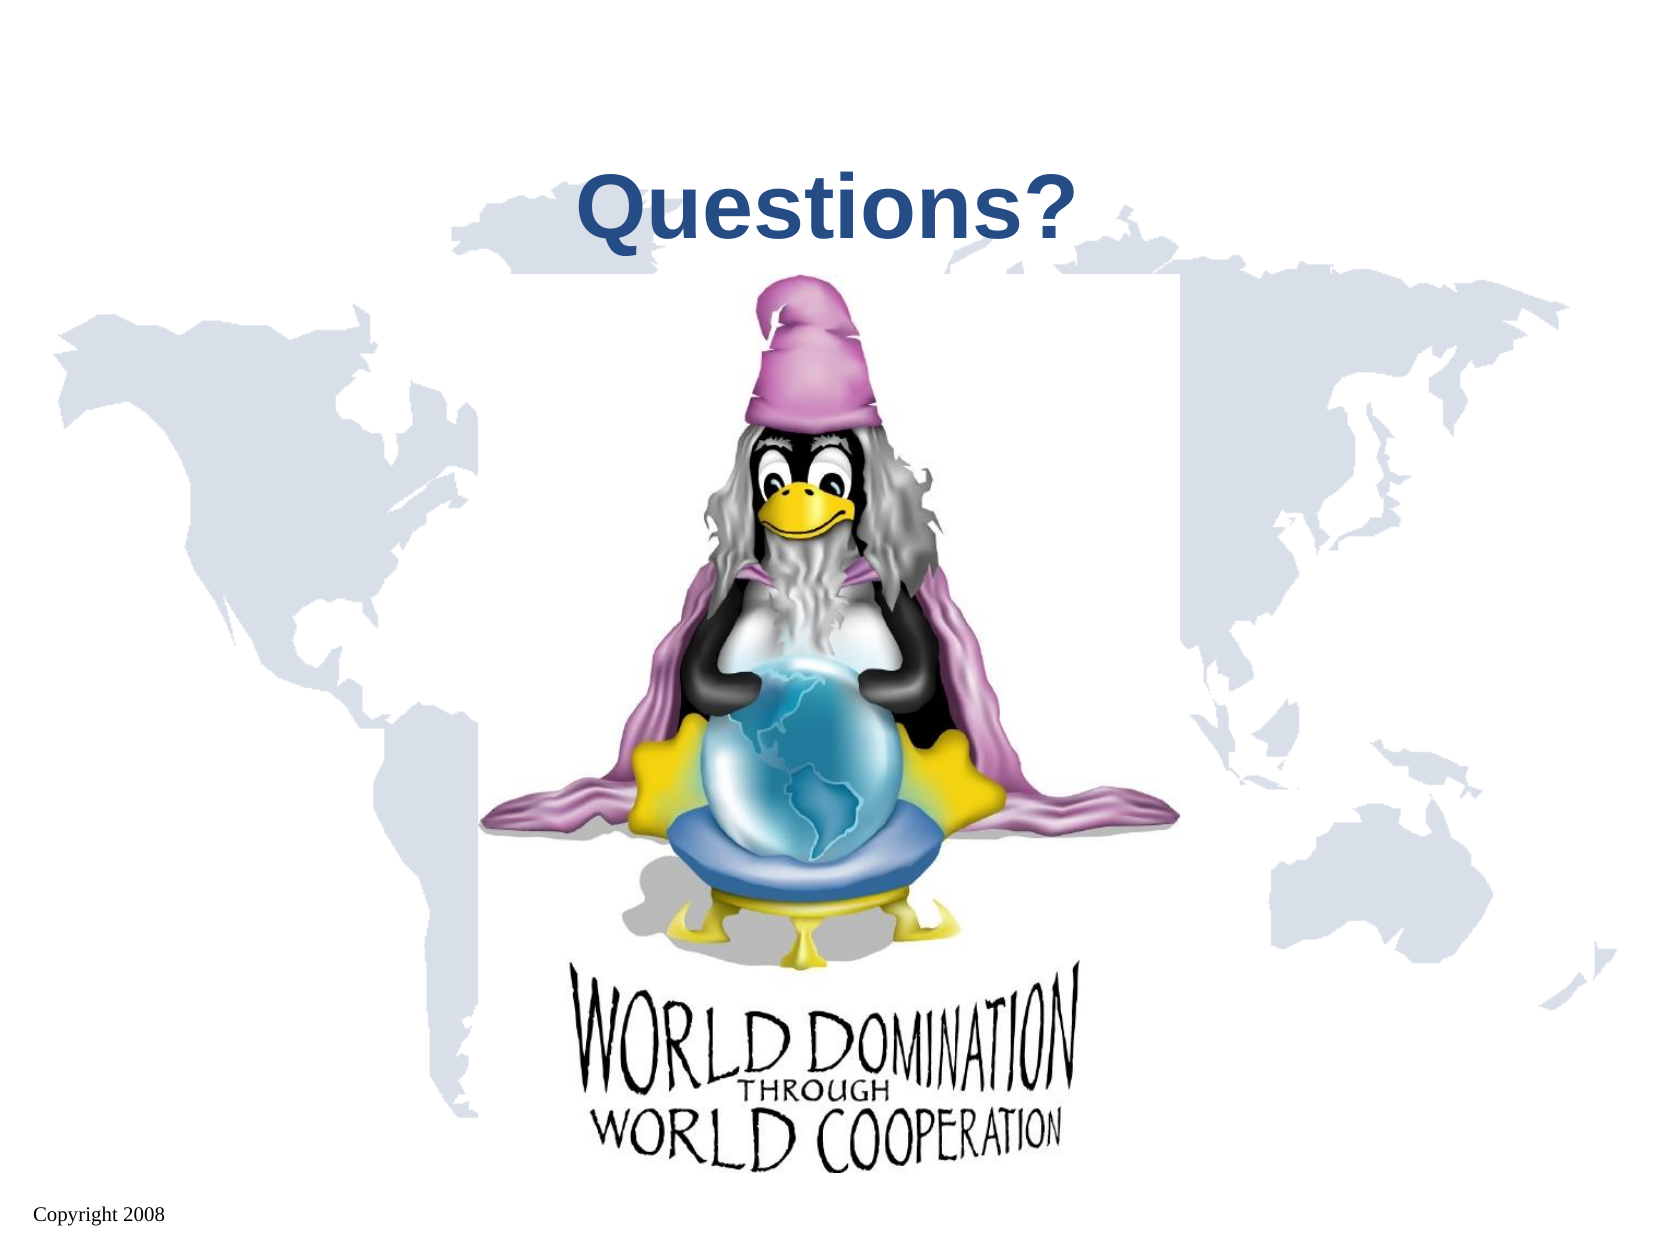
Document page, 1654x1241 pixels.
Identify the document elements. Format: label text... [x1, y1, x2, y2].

picture [28, 99, 1645, 1173]
title Questions? [121, 102, 1534, 311]
